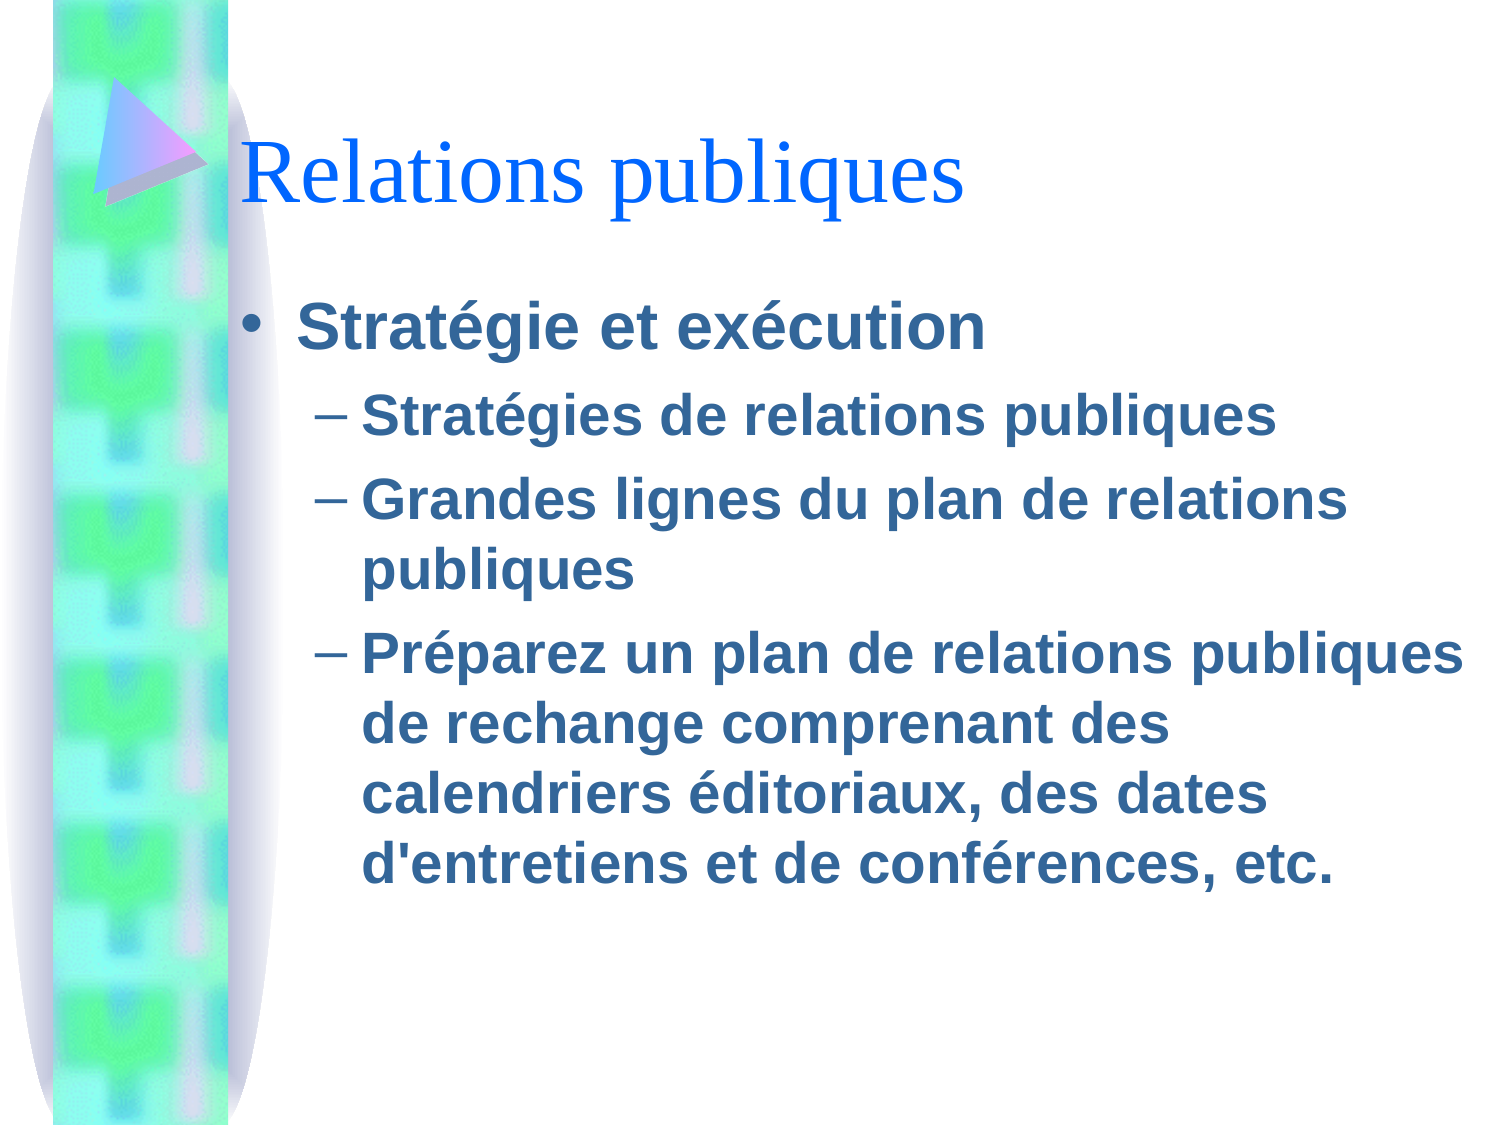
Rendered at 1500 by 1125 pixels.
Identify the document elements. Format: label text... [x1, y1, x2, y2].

title Relations publiques [224, 40, 1500, 229]
list Stratégie et exécution Stratégies de relations publiques Grandes lignes du plan de relations publiques Préparez un plan de relations publiques de rechange comprenant des calendriers éditoriaux, des dates d'entretiens et de conférences, etc. [224, 275, 1500, 951]
picture [53, 0, 229, 1125]
